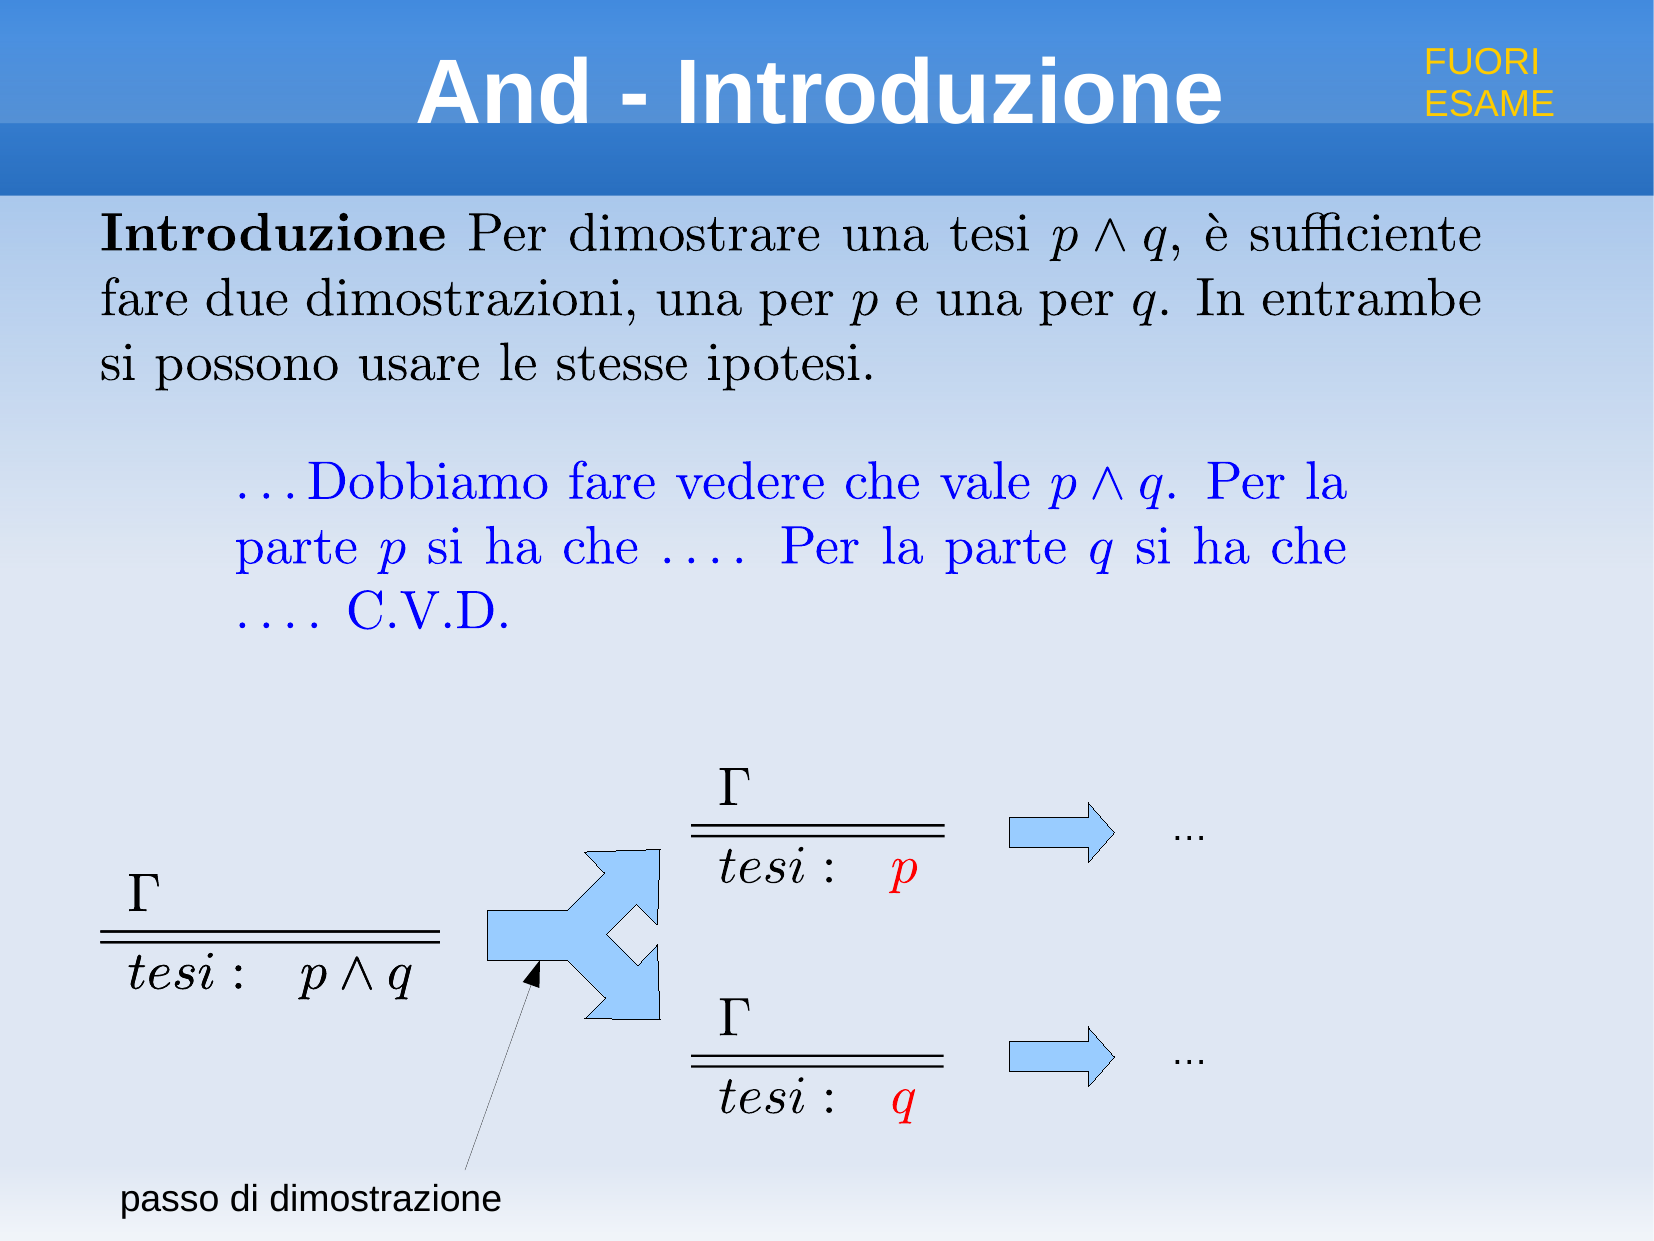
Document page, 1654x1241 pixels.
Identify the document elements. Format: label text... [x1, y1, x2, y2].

title And - Introduzione [76, 0, 1565, 196]
text_box [100, 873, 440, 1000]
text_box … [1155, 798, 1224, 856]
picture [0, 0, 1654, 1241]
text_box … [1155, 1023, 1224, 1080]
text_box [487, 849, 661, 1020]
text_box FUORI ESAME [1409, 32, 1571, 132]
text_box [1009, 802, 1115, 863]
text_box [691, 767, 945, 894]
text_box [691, 998, 944, 1124]
text_box [1009, 1026, 1115, 1087]
text_box passo di dimostrazione [105, 1170, 518, 1227]
text_box [99, 212, 1482, 630]
